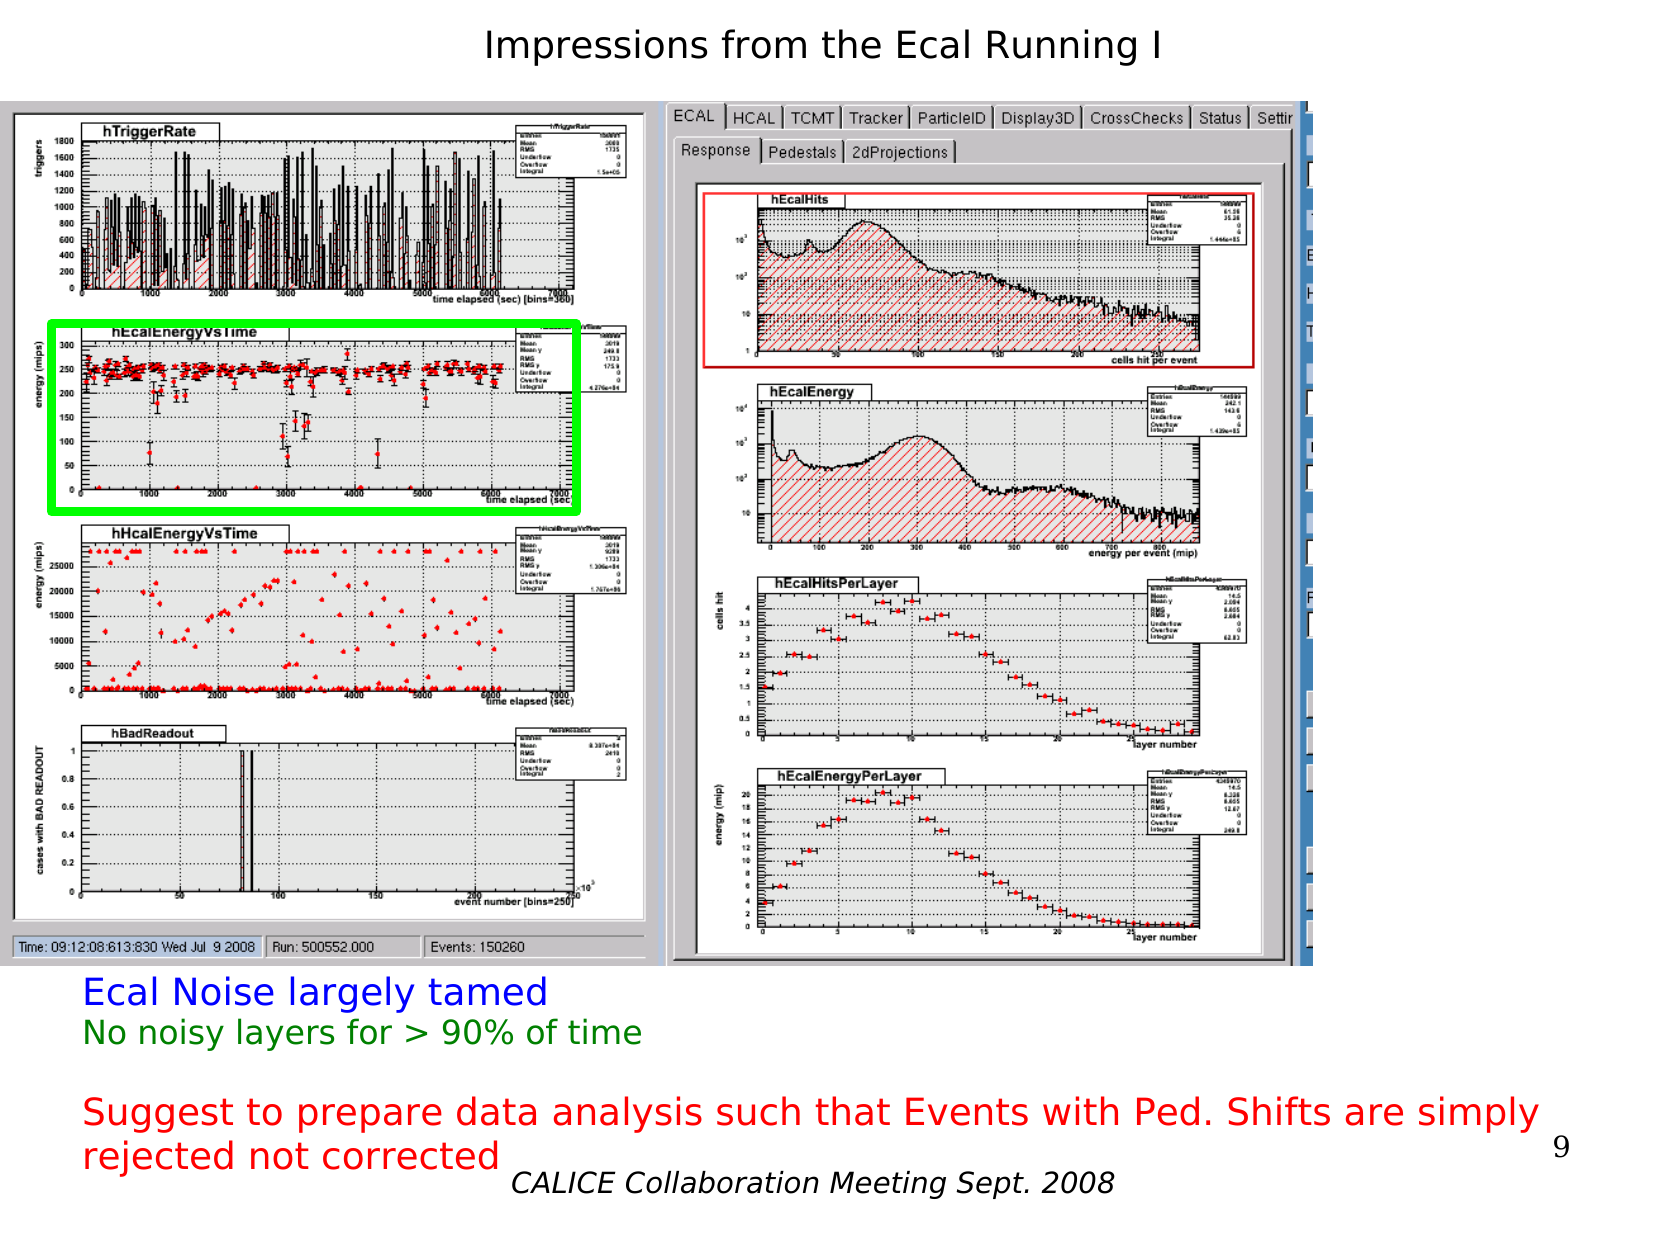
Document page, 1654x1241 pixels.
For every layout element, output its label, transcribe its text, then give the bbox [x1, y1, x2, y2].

picture [0, 101, 1313, 966]
text_box Ecal Noise largely tamed No noisy layers for > 90% of time Suggest to prepare data analysis such that Events with Ped. Shifts are simply rejected not corrected [67, 963, 1525, 1186]
text_box Impressions from the Ecal Running I [469, 16, 1163, 76]
